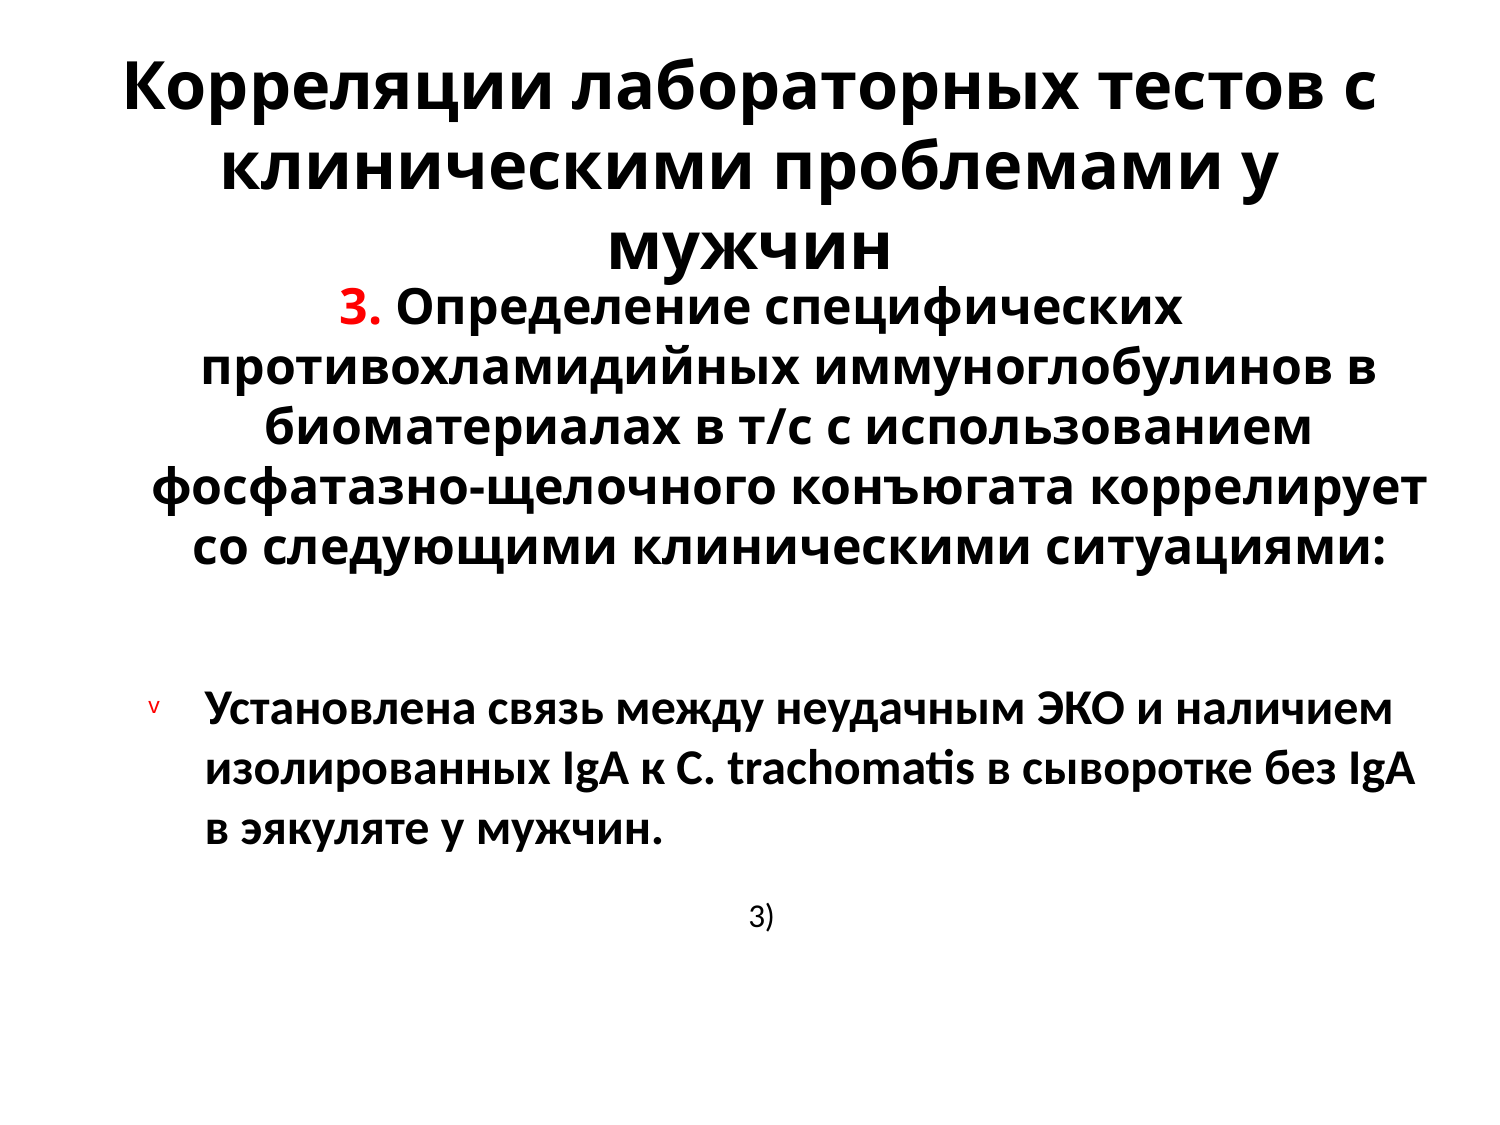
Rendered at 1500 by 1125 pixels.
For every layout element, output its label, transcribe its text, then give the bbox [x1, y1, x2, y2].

subtitle 3. Определение специфических противохламидийных иммуноглобулинов в биоматериалах в т/с с использованием фосфатазно-щелочного конъюгата коррелирует со следующими клиническими ситуациями: Установлена связь между неудачным ЭКО и наличием изолированных IgA к C. trachomatis в сыворотке без IgA в эякуляте у мужчин. 3) [58, 267, 1465, 1079]
title Корреляции лабораторных тестов с клиническими проблемами у мужчин [58, 35, 1442, 176]
